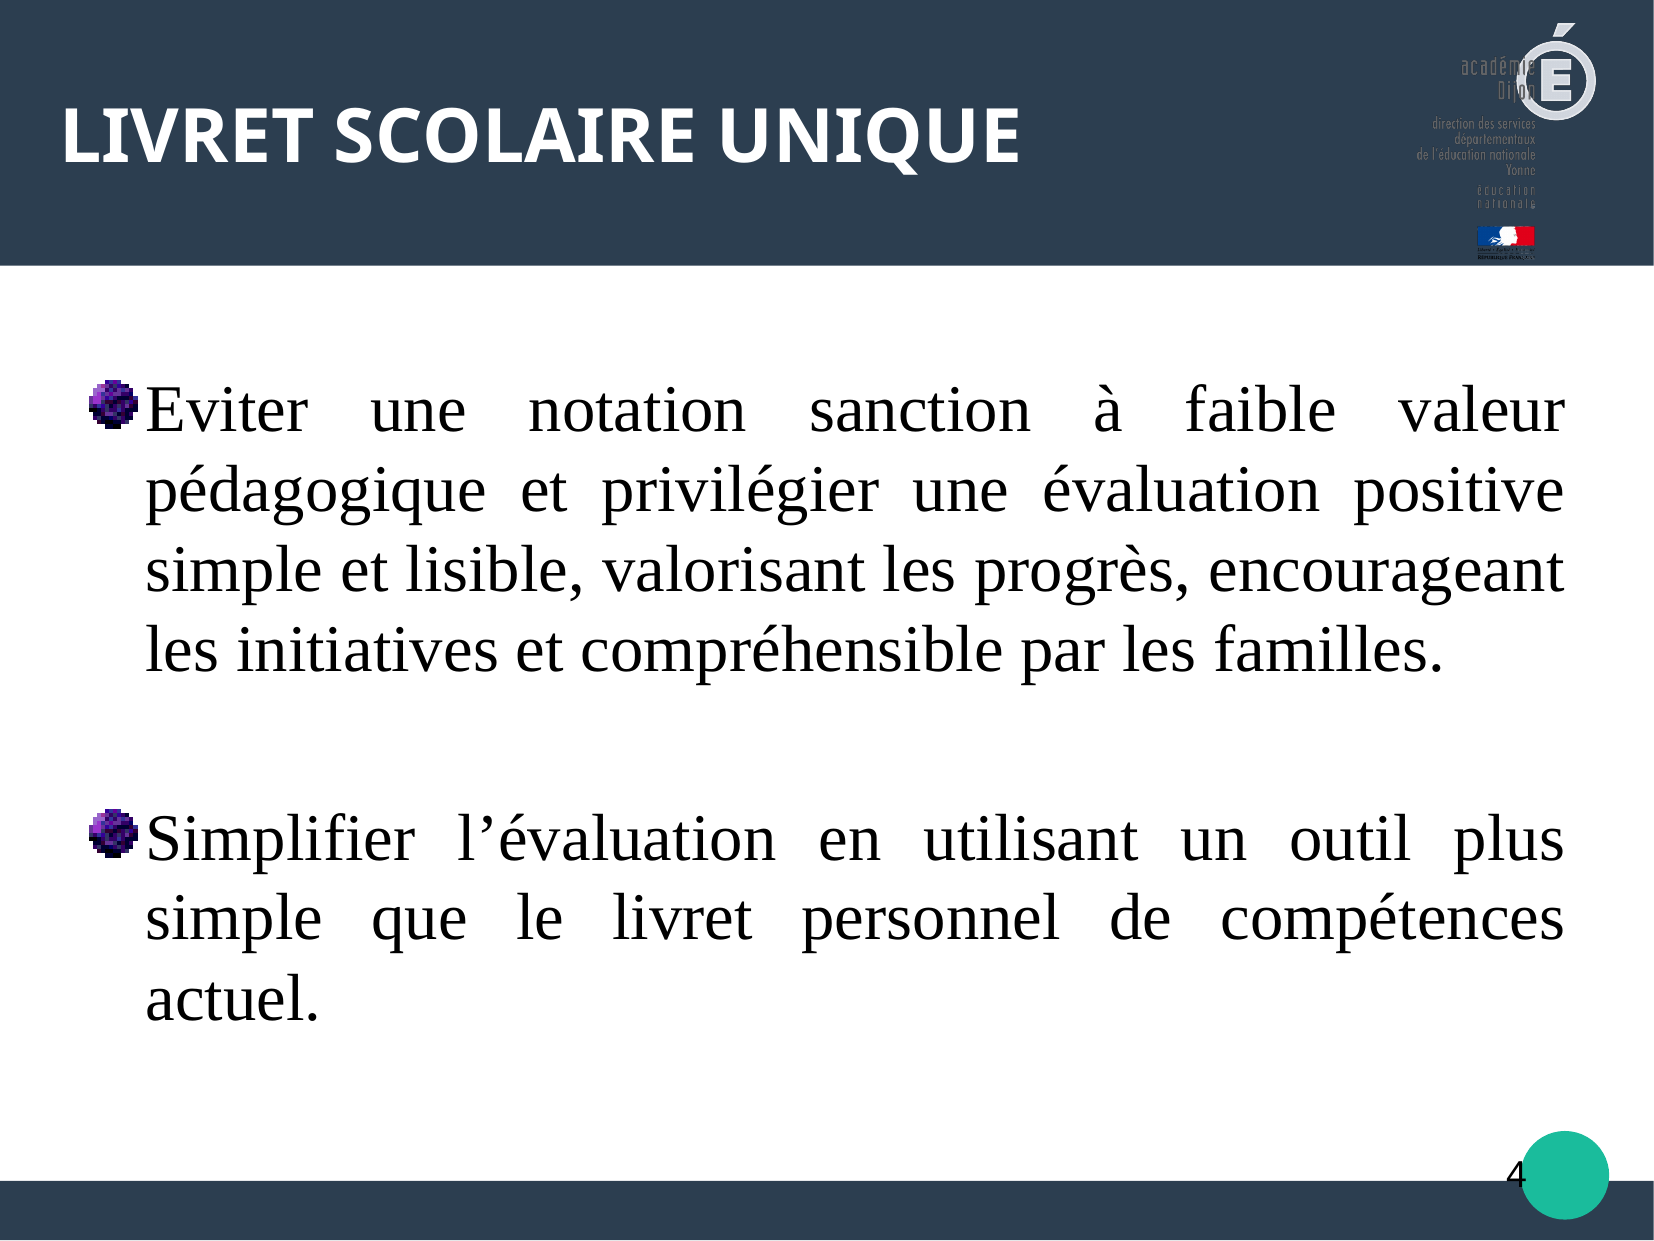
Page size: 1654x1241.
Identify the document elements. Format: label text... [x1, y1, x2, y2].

picture [89, 809, 138, 858]
picture [89, 380, 138, 429]
text_box Eviter une notation sanction à faible valeur pédagogique et privilégier une évaluation positive simple et lisible, valorisant les progrès, encourageant les initiatives et compréhensible par les familles. Simplifier l’évaluation en utilisant un outil plus simple que le livret personnel de compétences actuel. [75, 262, 1583, 1105]
picture [1417, 23, 1596, 260]
title LIVRET SCOLAIRE UNIQUE [59, 49, 1417, 207]
